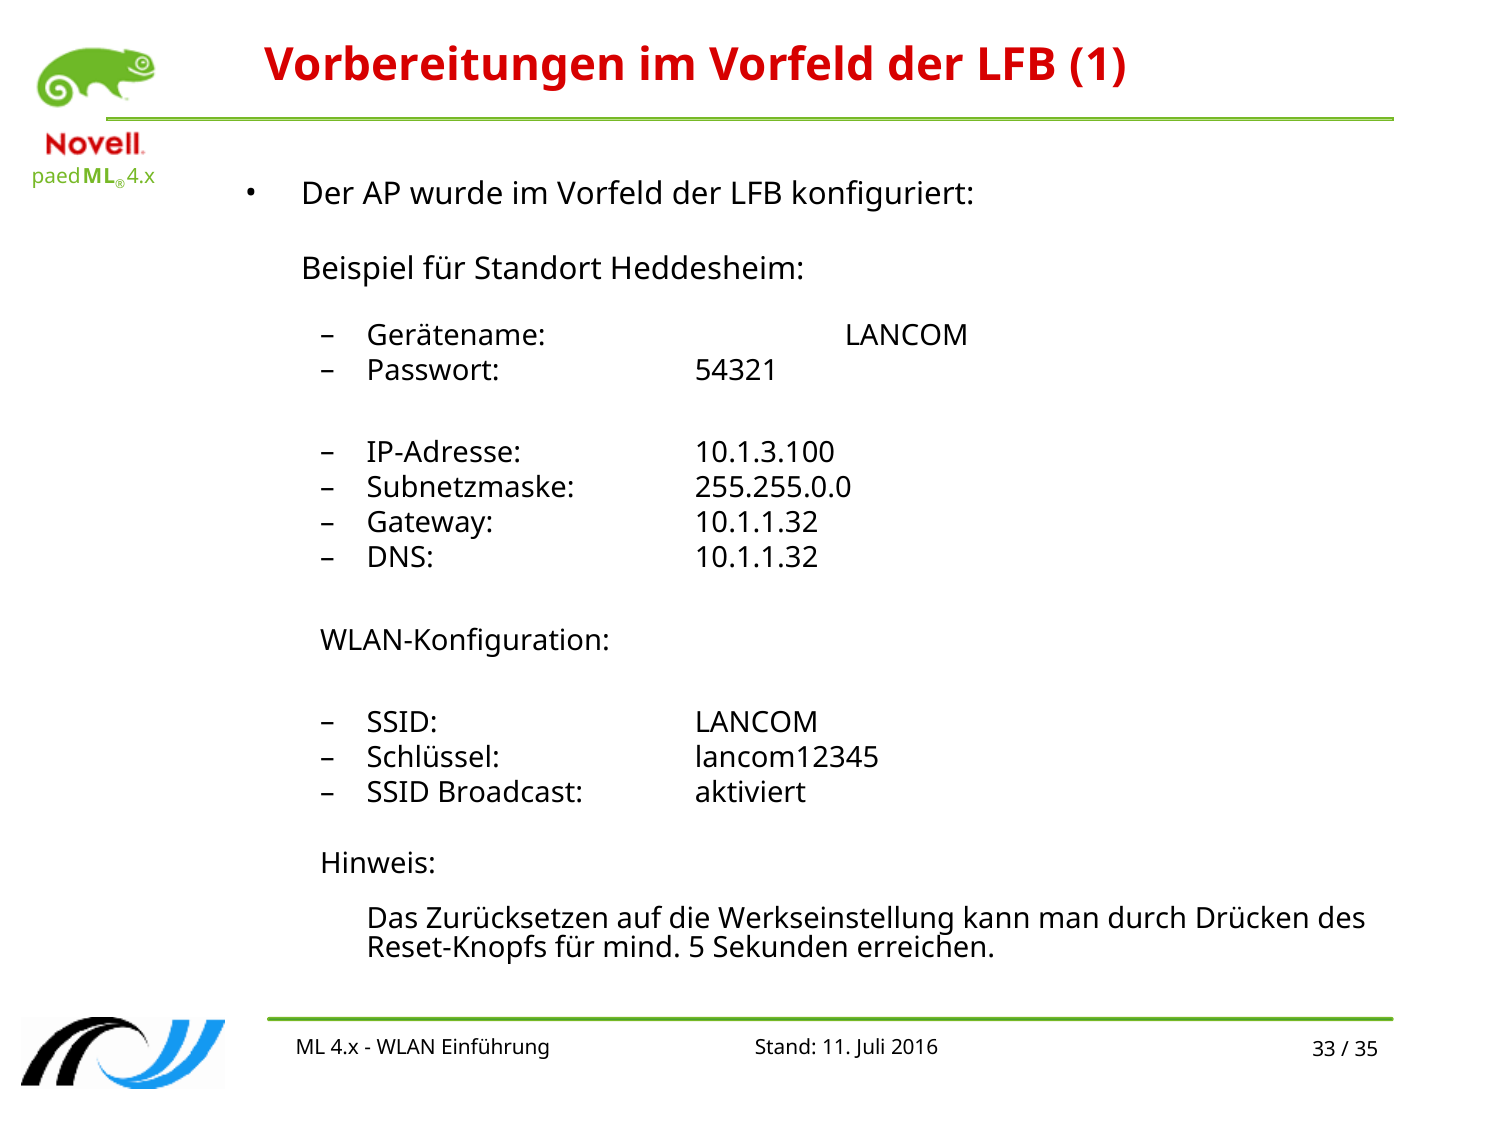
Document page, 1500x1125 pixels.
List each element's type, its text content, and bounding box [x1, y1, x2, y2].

list Der AP wurde im Vorfeld der LFB konfiguriert: Beispiel für Standort Heddesheim: Gerätename: LANCOM Passwort: 54321 IP-Adresse: 10.1.3.100 Subnetzmaske: 255.255.0.0 Gateway: 10.1.1.32 DNS: 10.1.1.32 WLAN-Konfiguration: SSID: LANCOM Schlüssel: lancom12345 SSID Broadcast: aktiviert Hinweis: Das Zurücksetzen auf die Werkseinstellung kann man durch Drücken des Reset-Knopfs für mind. 5 Sekunden erreichen. [230, 172, 1388, 986]
picture [21, 1017, 225, 1089]
picture [24, 32, 167, 175]
title Vorbereitungen im Vorfeld der LFB (1) [232, 12, 1388, 113]
